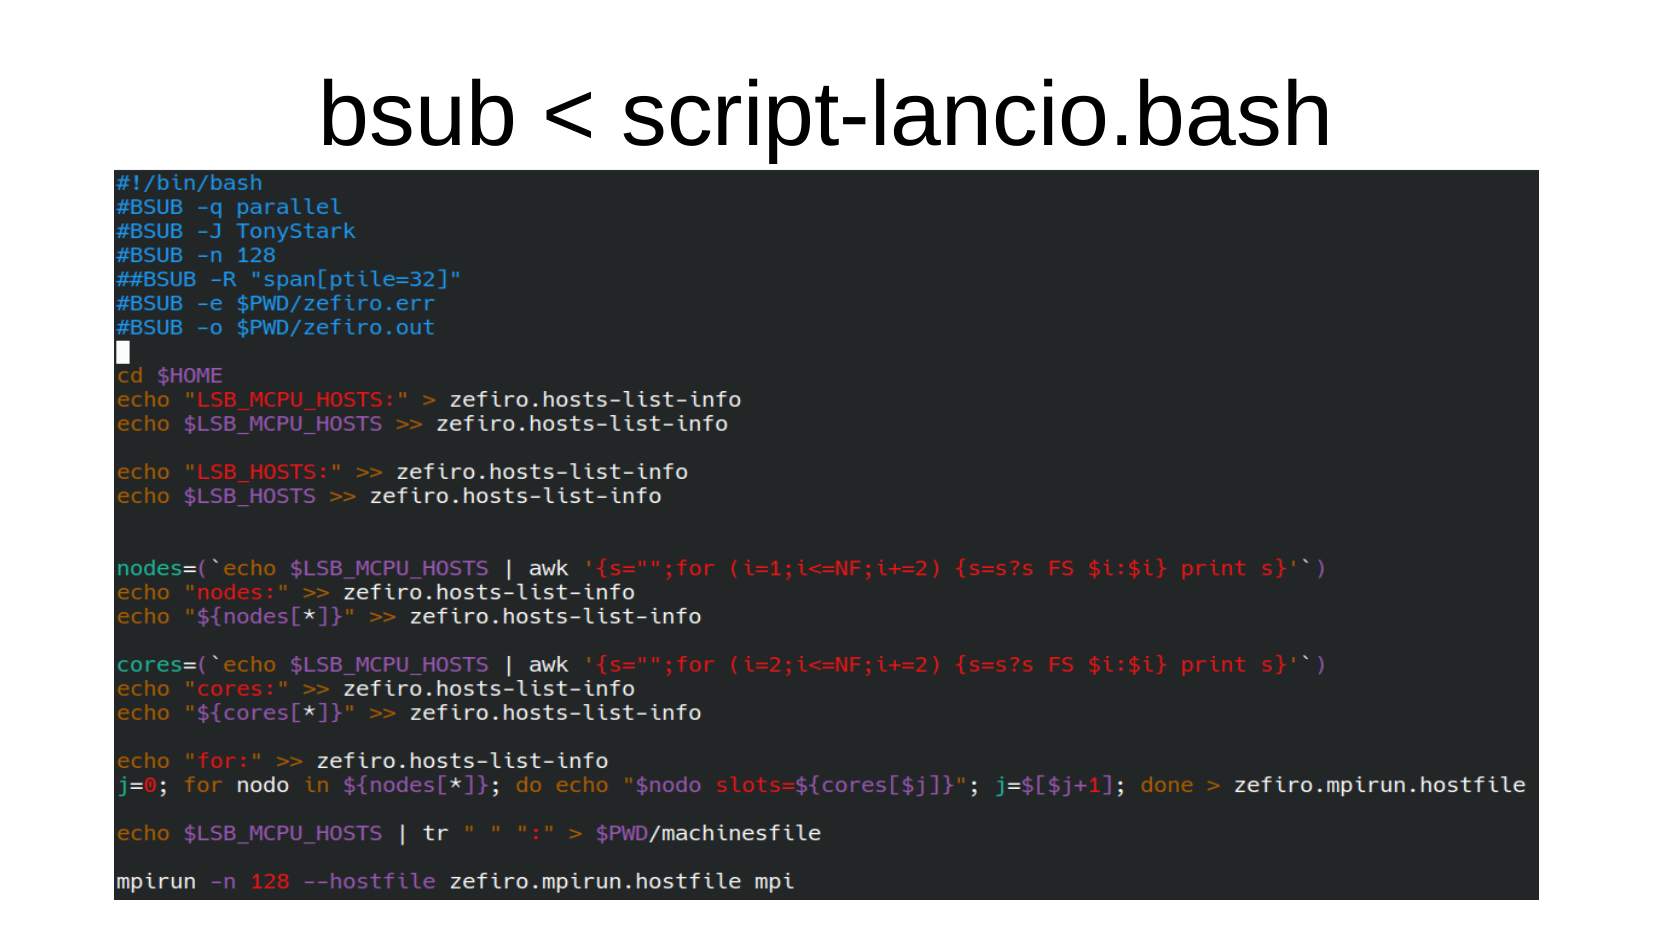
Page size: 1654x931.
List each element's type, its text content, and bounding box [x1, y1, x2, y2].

title bsub < script-lancio.bash [82, 36, 1571, 192]
picture [114, 169, 1539, 900]
